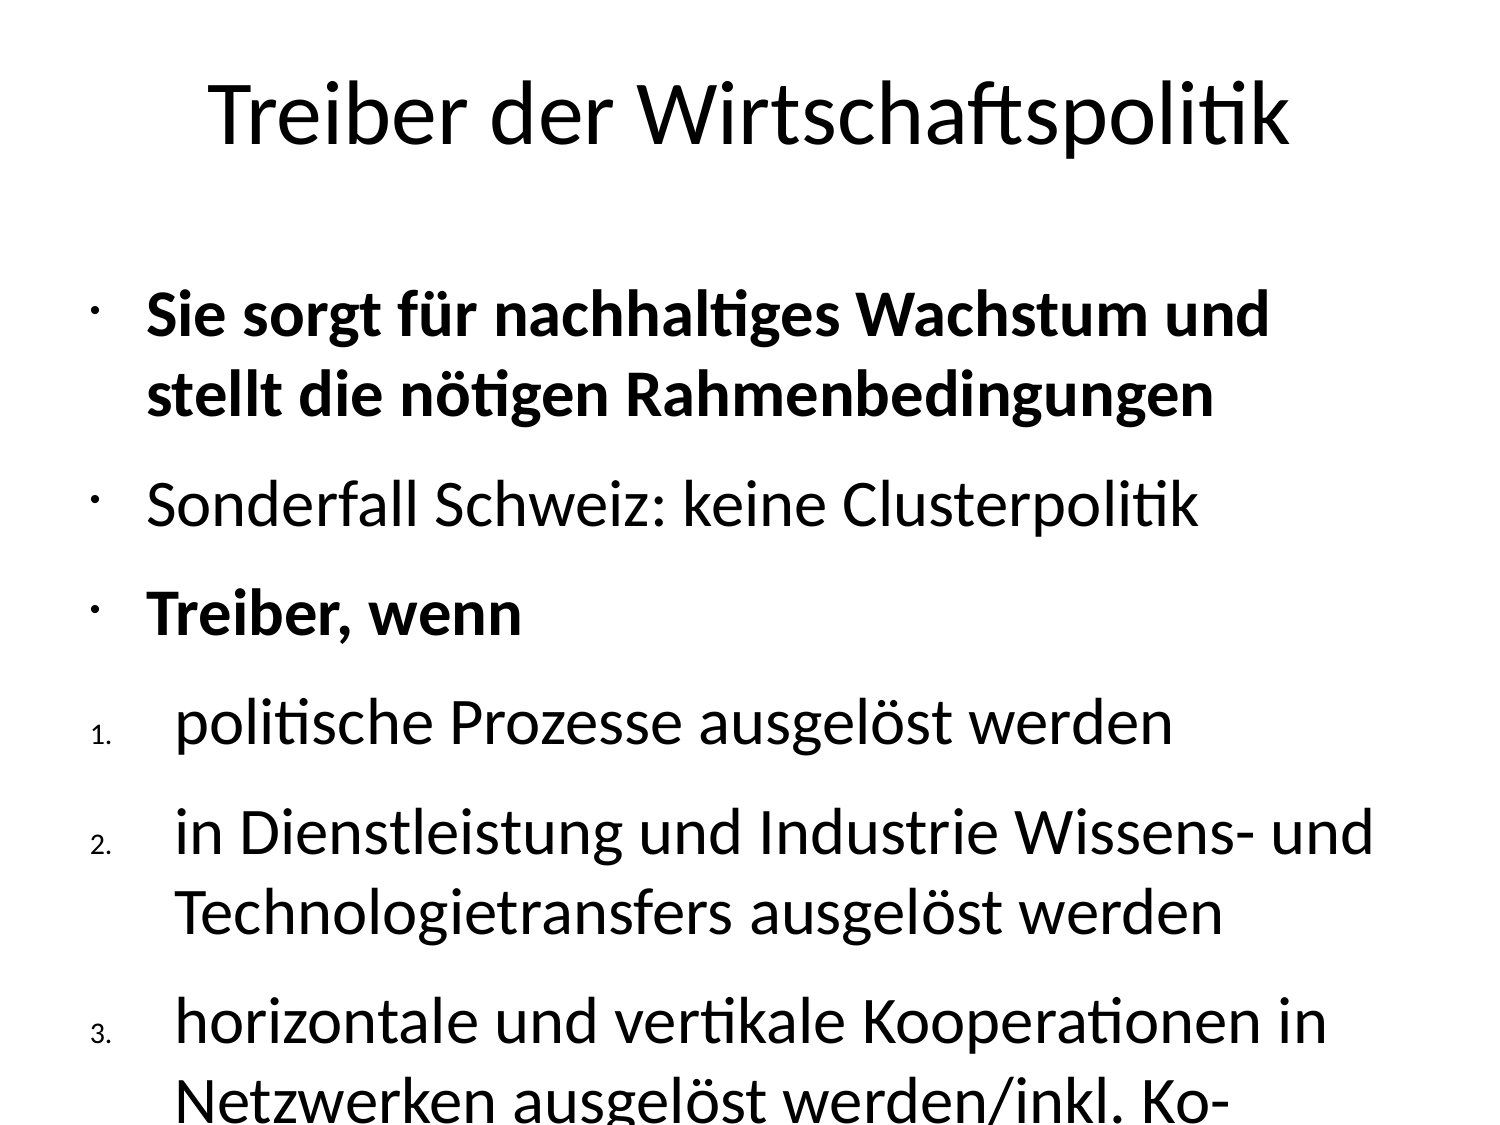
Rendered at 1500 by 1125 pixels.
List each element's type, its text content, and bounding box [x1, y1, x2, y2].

title Treiber der Wirtschaftspolitik [75, 45, 1425, 233]
list Sie sorgt für nachhaltiges Wachstum und stellt die nötigen Rahmenbedingungen Sonderfall Schweiz: keine Clusterpolitik Treiber, wenn politische Prozesse ausgelöst werden in Dienstleistung und Industrie Wissens- und Technologietransfers ausgelöst werden horizontale und vertikale Kooperationen in Netzwerken ausgelöst werden/inkl. Ko-opetitionen Vermittlung und Teilung von Wissen stattfindet Attraktivität der Akteure im Personalmarkt gelingt der Generationenvertrag gestärkt wird Effizienzsteigerung im Energiebereich stattfindet und der ökologische Fussabdruck kleiner wird Gerechtigkeit und Fairness in der Personal- und Sozialpolitik stattfindet [75, 262, 1425, 1005]
